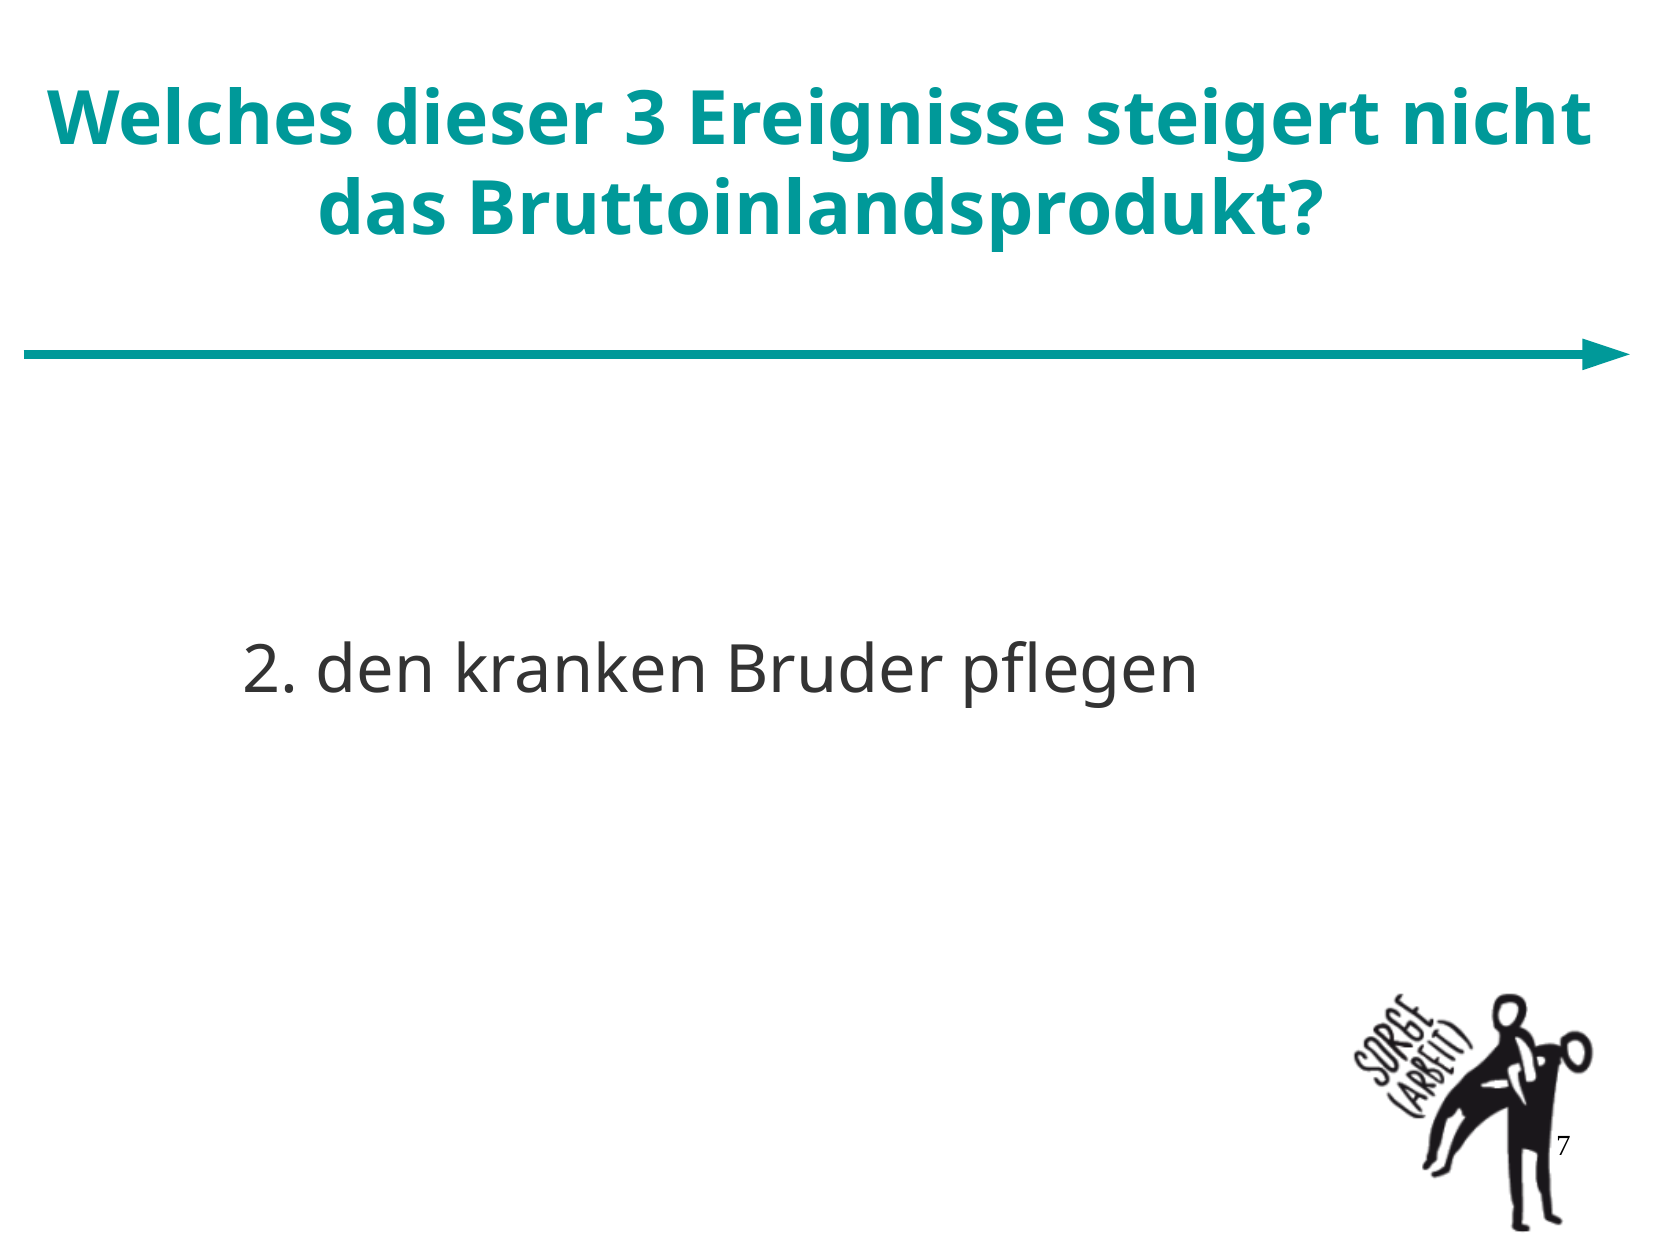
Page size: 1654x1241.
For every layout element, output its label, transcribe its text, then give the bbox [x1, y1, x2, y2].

picture [1281, 925, 1654, 1241]
title Welches dieser 3 Ereignisse steigert nicht das Bruttoinlandsprodukt? [35, 7, 1607, 308]
list 2. den kranken Bruder pflegen [242, 625, 1642, 1241]
